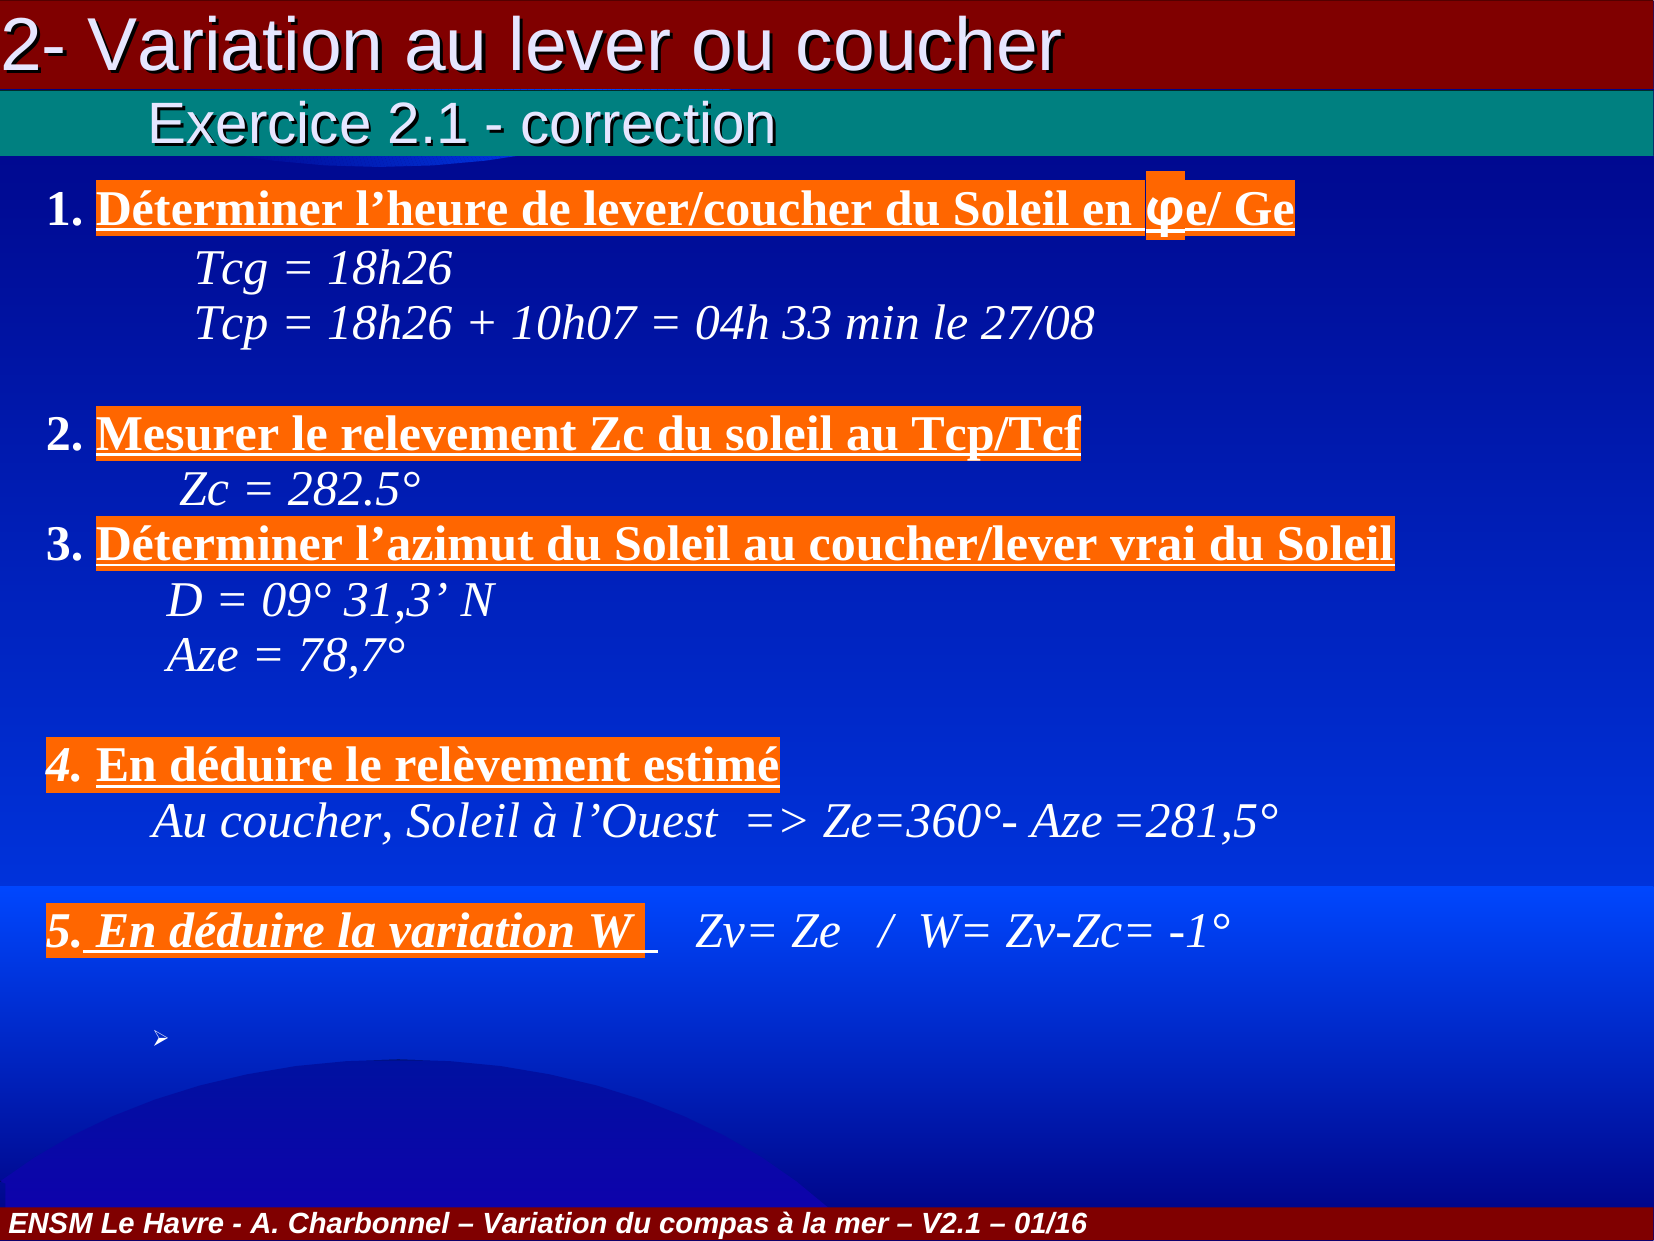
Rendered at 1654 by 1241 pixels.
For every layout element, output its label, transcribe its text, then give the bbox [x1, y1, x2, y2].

title Exercice 2.1 - correction [0, 90, 1654, 156]
text_box ENSM Le Havre - A. Charbonnel – Variation du compas à la mer – V2.1 – 01/16 [0, 1207, 1654, 1241]
text_box Déterminer l’heure de lever/coucher du Soleil en φe/ Ge Tcg = 18h26 Tcp = 18h26 + 10h07 = 04h 33 min le 27/08 Mesurer le relevement Zc du soleil au Tcp/Tcf Zc = 282.5° Déterminer l’azimut du Soleil au coucher/lever vrai du Soleil D = 09° 31,3’ N Aze = 78,7° En déduire le relèvement estimé Au coucher, Soleil à l’Ouest => Ze=360°- Aze =281,5° En déduire la variation W Zv= Ze / W= Zv-Zc= -1° [45, 171, 1613, 1167]
title 2- Variation au lever ou coucher [0, 0, 1654, 89]
